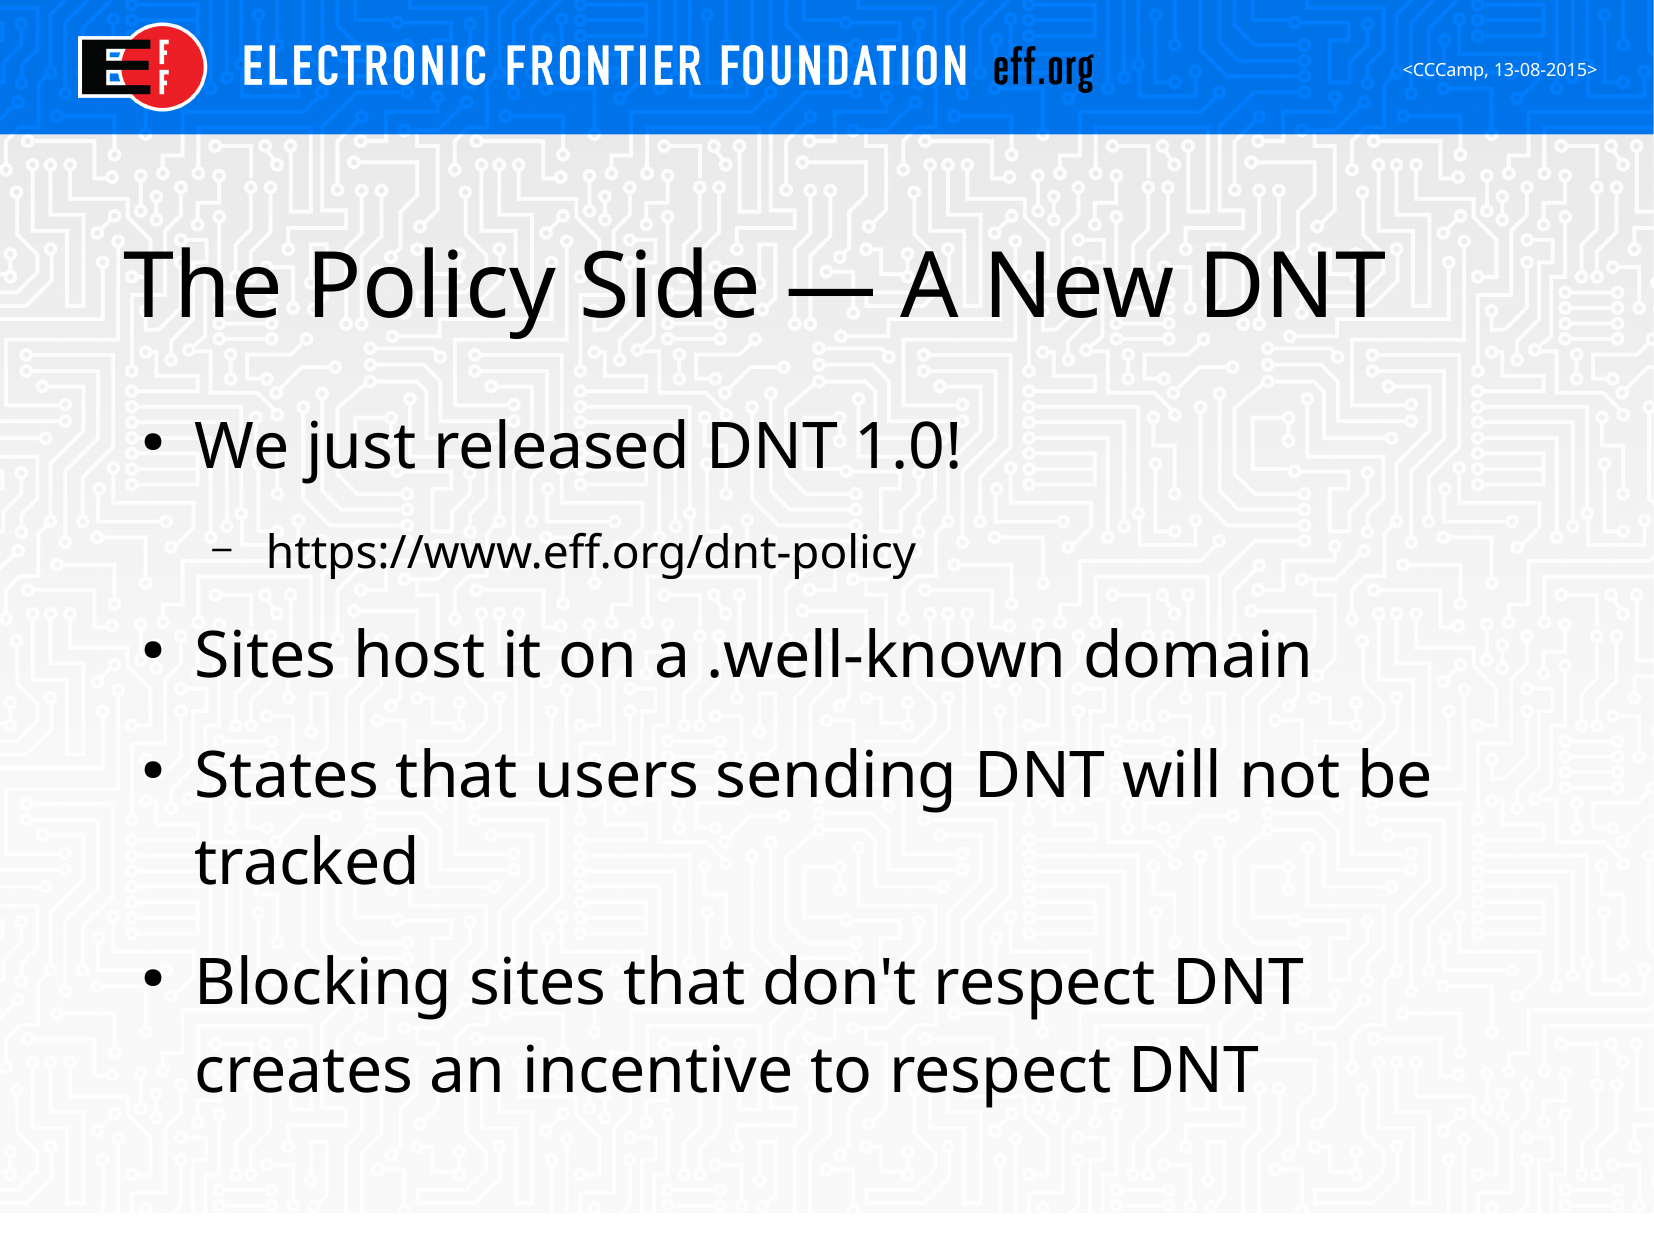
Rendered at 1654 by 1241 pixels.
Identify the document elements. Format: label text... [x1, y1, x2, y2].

picture [0, 0, 1654, 1213]
title The Policy Side — A New DNT [124, 179, 1530, 386]
list We just released DNT 1.0! https://www.eff.org/dnt-policy Sites host it on a .well-known domain States that users sending DNT will not be tracked Blocking sites that don't respect DNT creates an incentive to respect DNT [124, 399, 1530, 1144]
